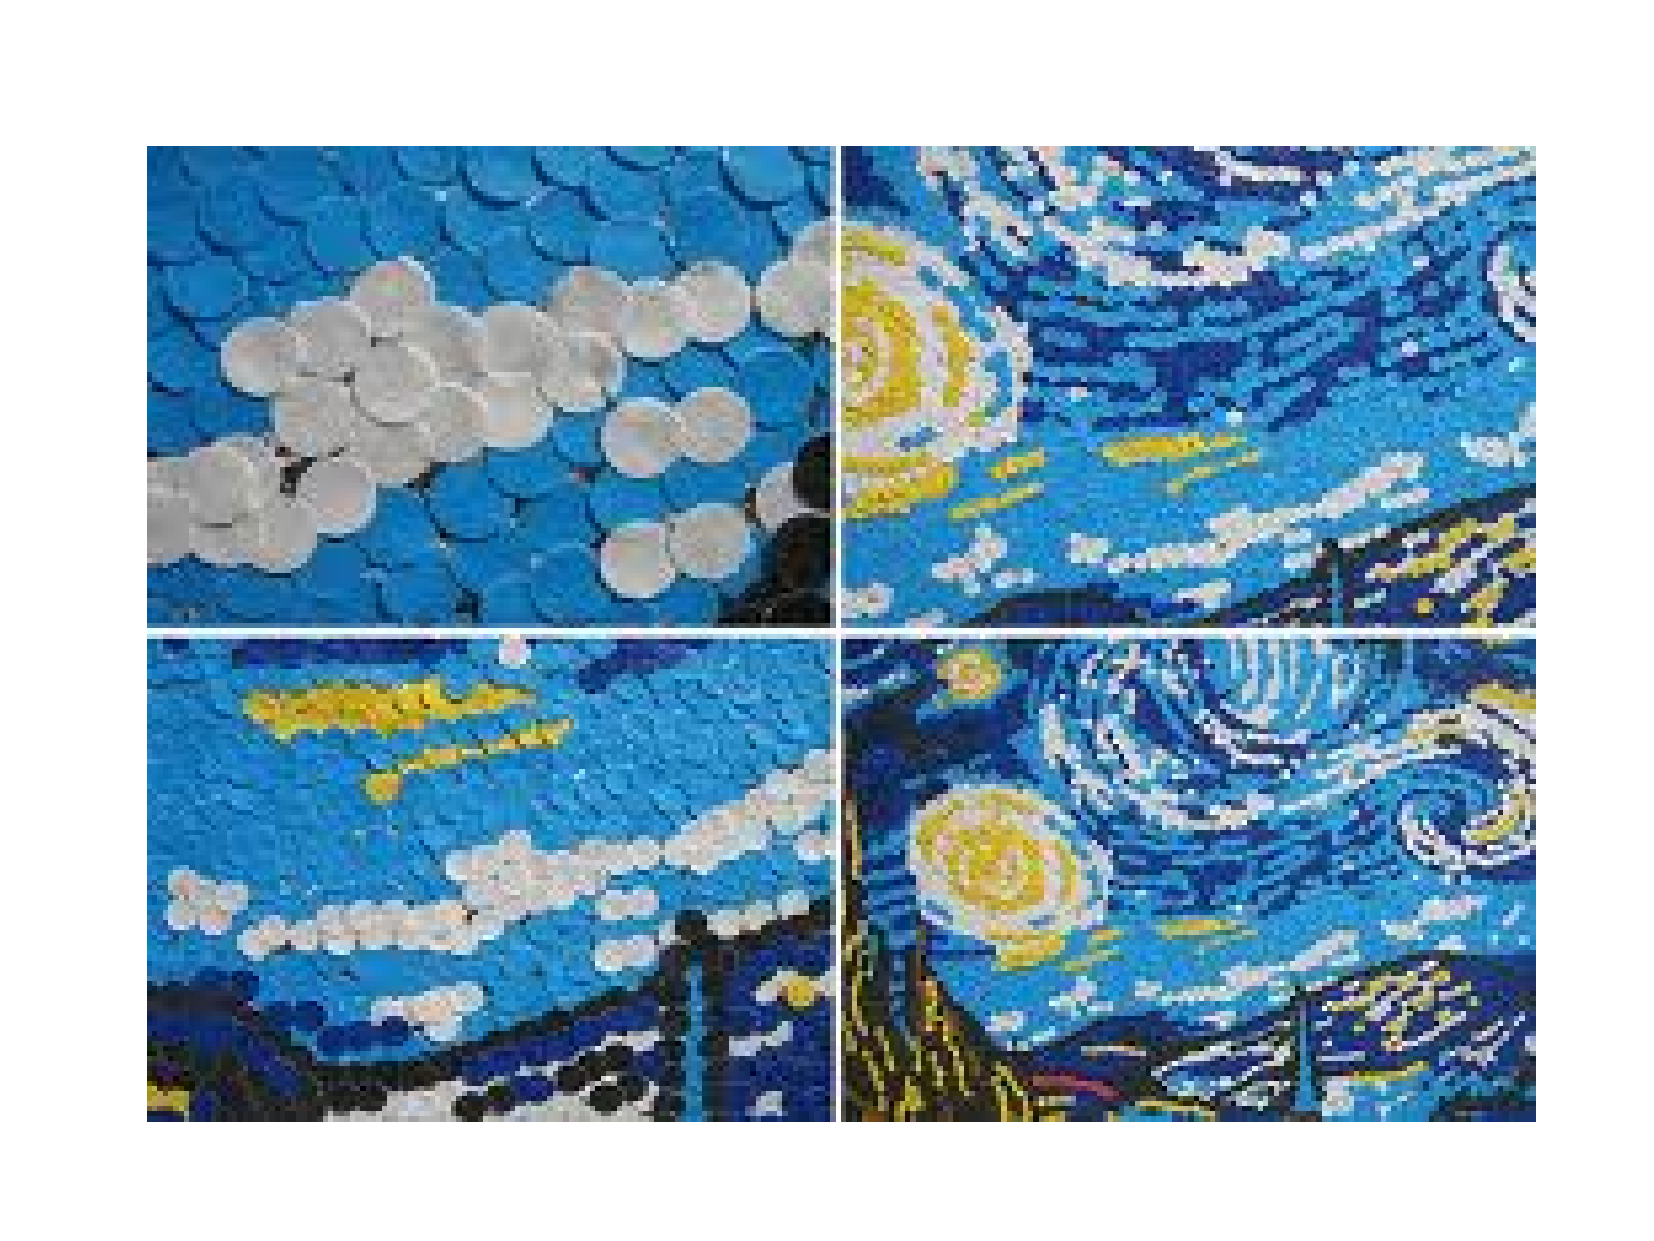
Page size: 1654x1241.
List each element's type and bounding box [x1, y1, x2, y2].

picture [147, 146, 1536, 1123]
